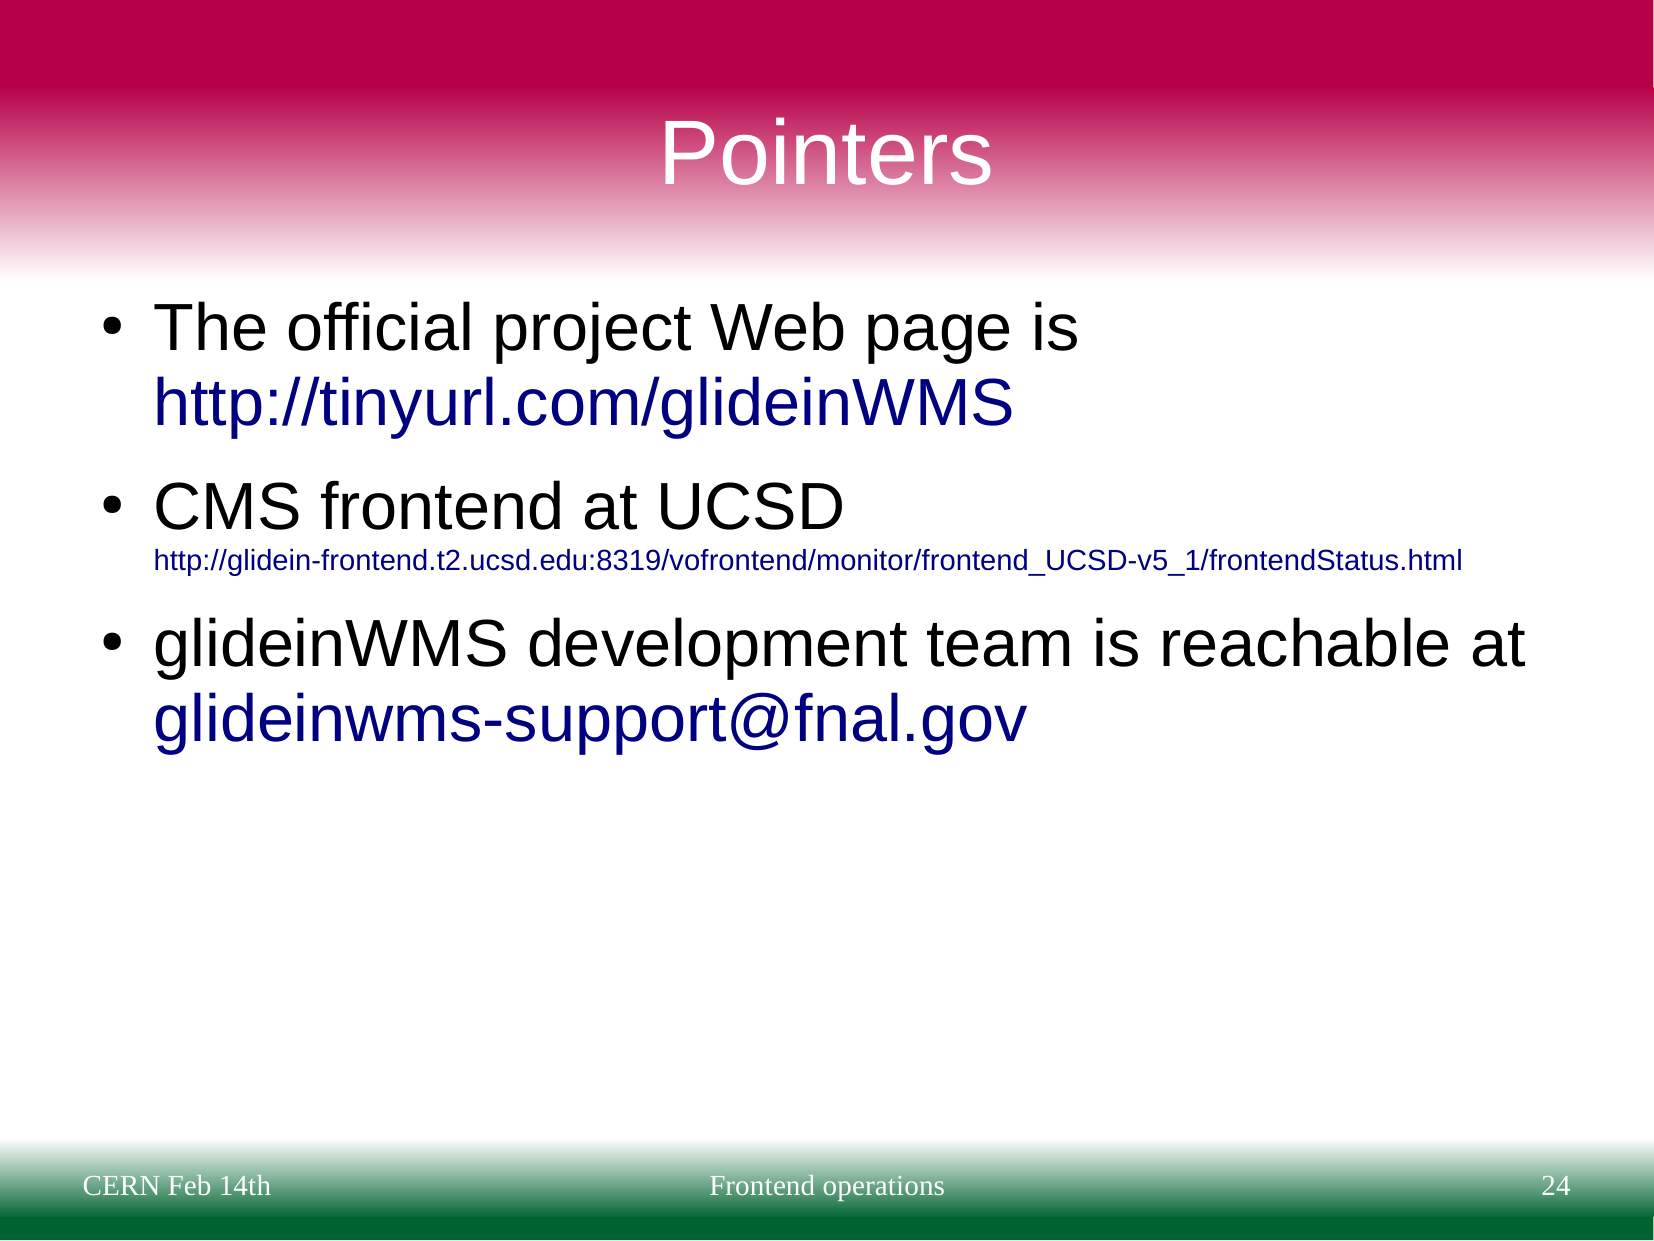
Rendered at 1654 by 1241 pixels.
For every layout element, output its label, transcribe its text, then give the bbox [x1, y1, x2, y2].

list The official project Web page is http://tinyurl.com/glideinWMS CMS frontend at UCSD http://glidein-frontend.t2.ucsd.edu:8319/vofrontend/monitor/frontend_UCSD-v5_1/frontendStatus.html glideinWMS development team is reachable at glideinwms-support@fnal.gov [82, 290, 1571, 1109]
title Pointers [82, 56, 1571, 250]
